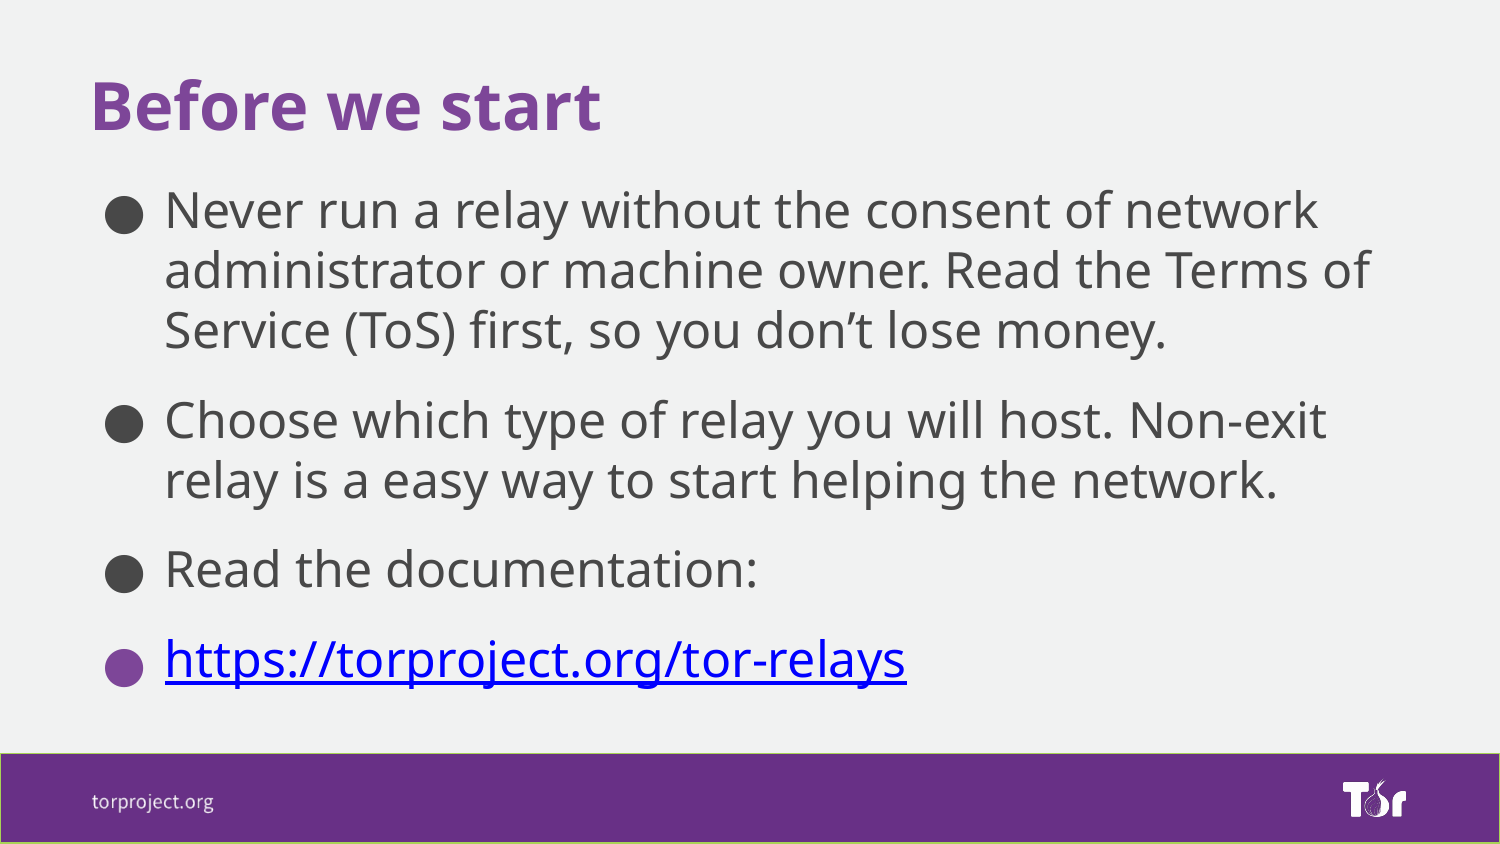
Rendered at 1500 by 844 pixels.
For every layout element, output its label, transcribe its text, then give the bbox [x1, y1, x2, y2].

picture [1343, 778, 1406, 817]
picture [75, 780, 604, 821]
text_box Never run a relay without the consent of network administrator or machine owner. Read the Terms of Service (ToS) first, so you don’t lose money. Choose which type of relay you will host. Non-exit relay is a easy way to start helping the network. Read the documentation: https://torproject.org/tor-relays [75, 171, 1425, 728]
text_box Before we start [75, 33, 1425, 171]
